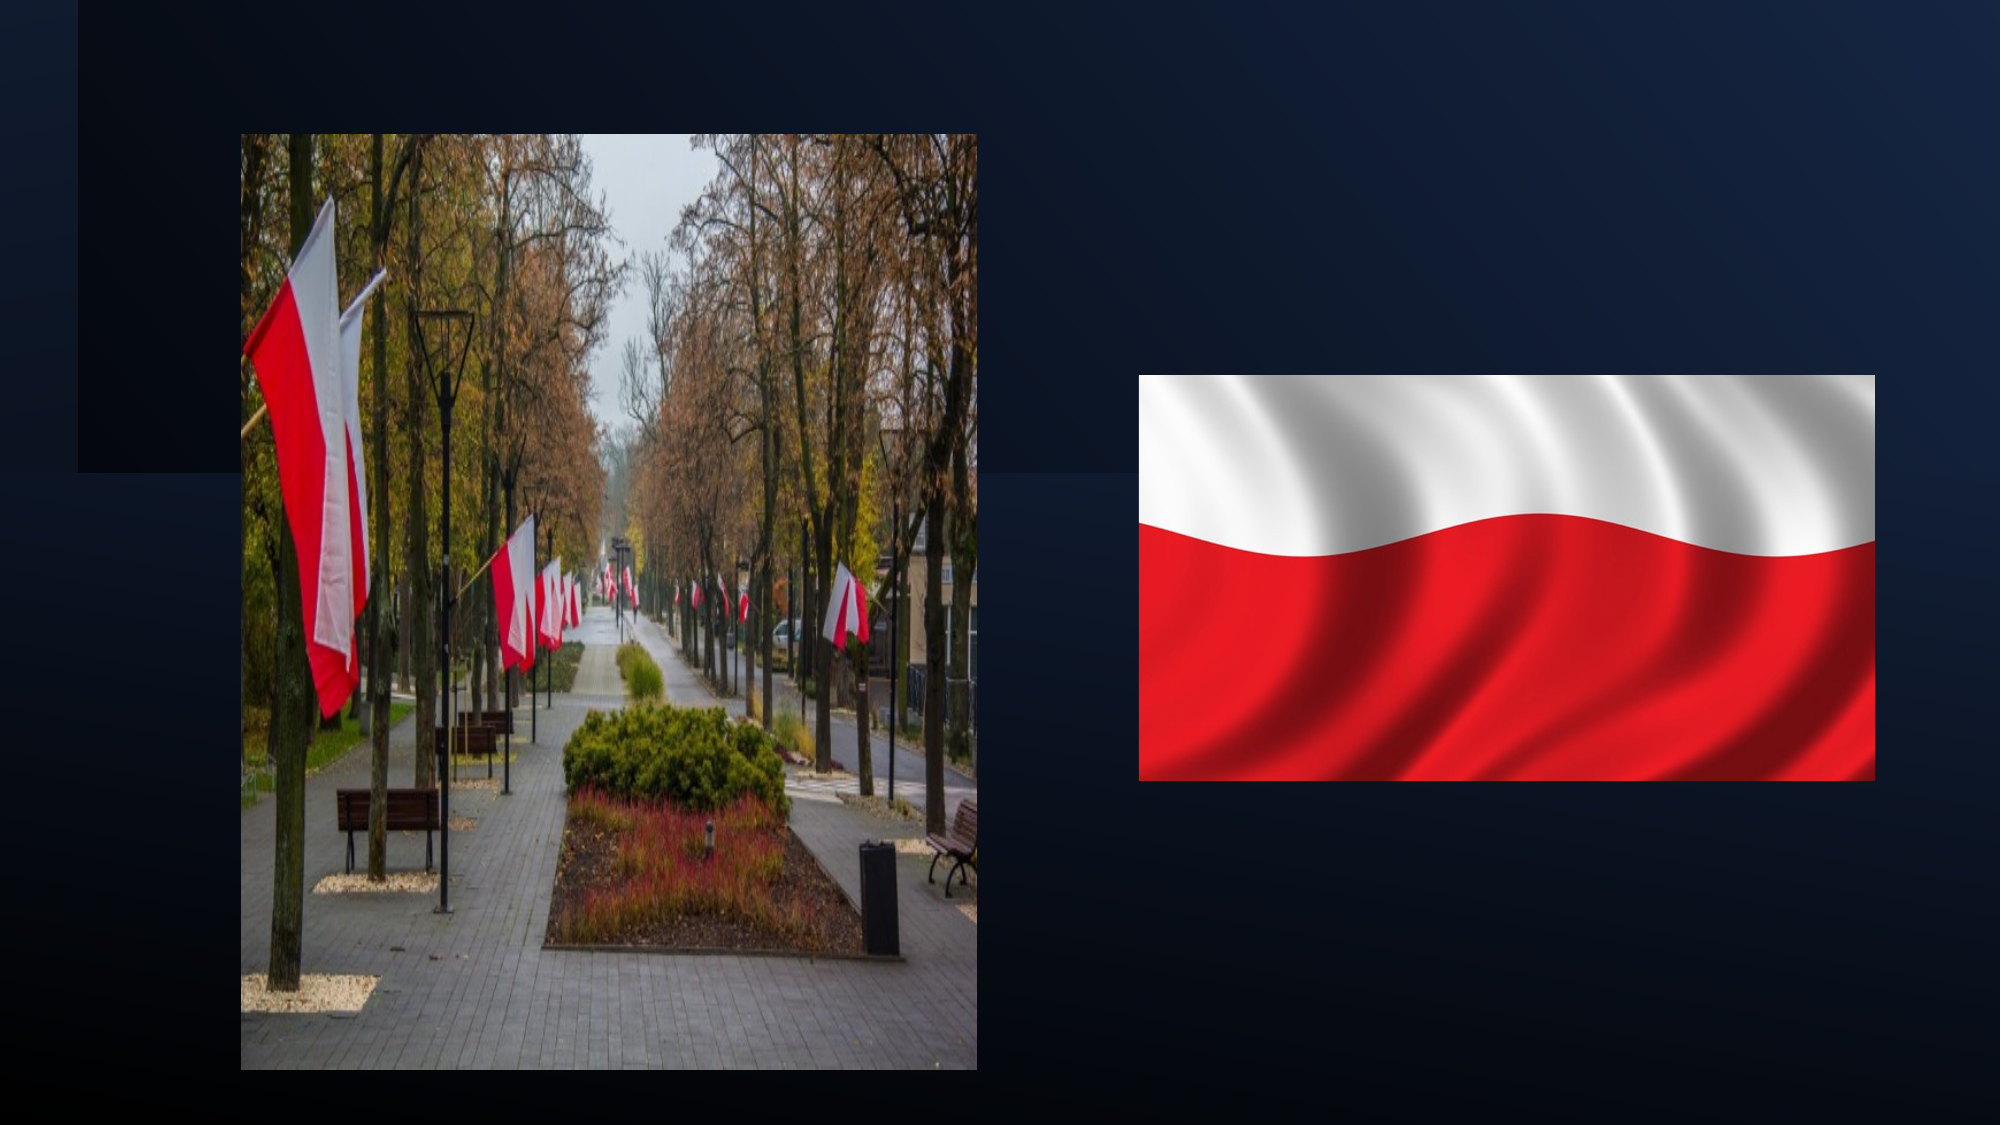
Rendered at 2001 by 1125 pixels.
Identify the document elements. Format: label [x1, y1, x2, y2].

title [187, 92, 1817, 284]
picture [241, 134, 977, 1070]
picture [1138, 375, 1875, 781]
text_box [0, 0, 2000, 1125]
